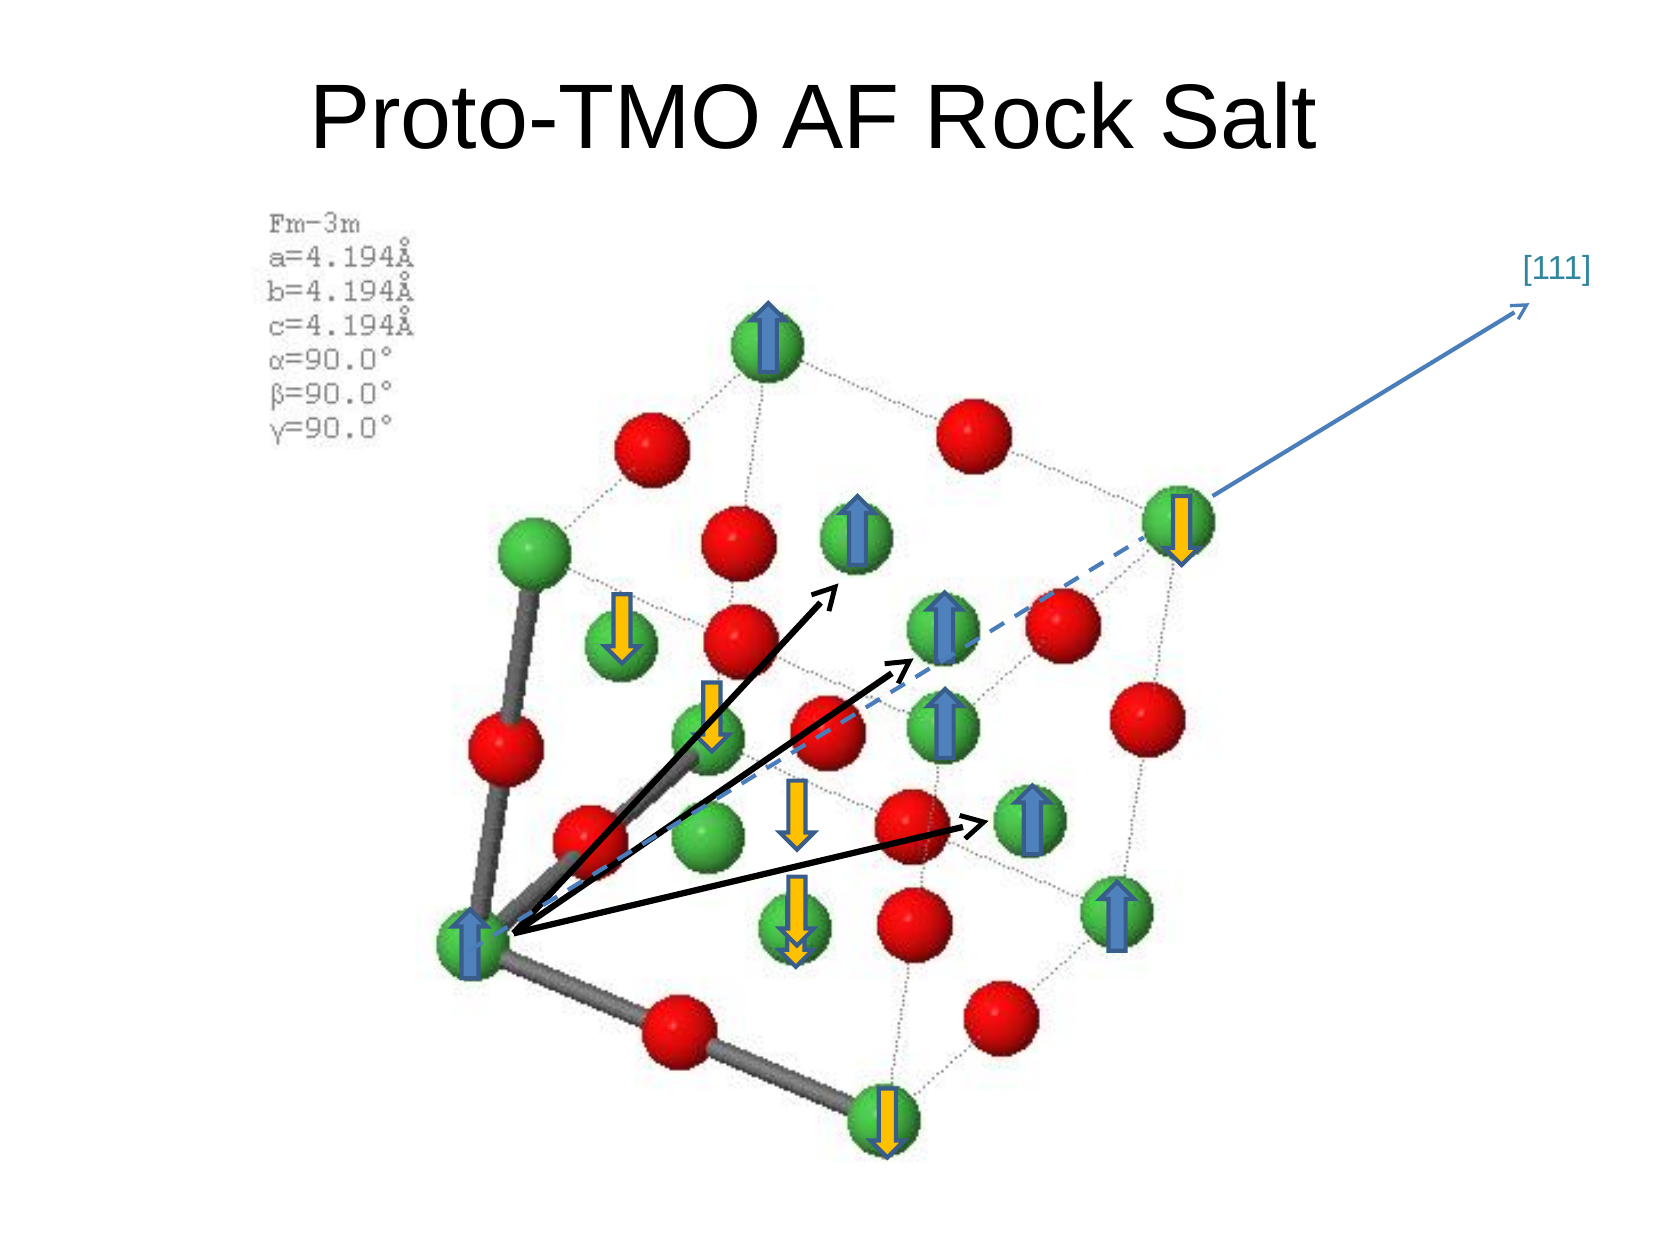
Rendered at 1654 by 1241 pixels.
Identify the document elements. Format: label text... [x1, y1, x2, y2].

picture [234, 221, 1282, 1186]
text_box [1015, 785, 1050, 855]
title Proto-TMO AF Rock Salt [82, 13, 1571, 221]
text_box [946, 657, 954, 662]
text_box [452, 909, 488, 979]
text_box [604, 594, 640, 664]
text_box [111] [1488, 241, 1626, 295]
text_box [751, 303, 786, 373]
text_box [1099, 881, 1135, 951]
text_box [840, 496, 875, 565]
text_box [928, 688, 963, 758]
text_box [779, 780, 815, 850]
text_box [703, 682, 721, 723]
text_box [870, 1088, 905, 1158]
text_box [699, 716, 729, 752]
text_box [778, 876, 815, 967]
text_box [927, 592, 962, 662]
text_box [1164, 496, 1199, 565]
